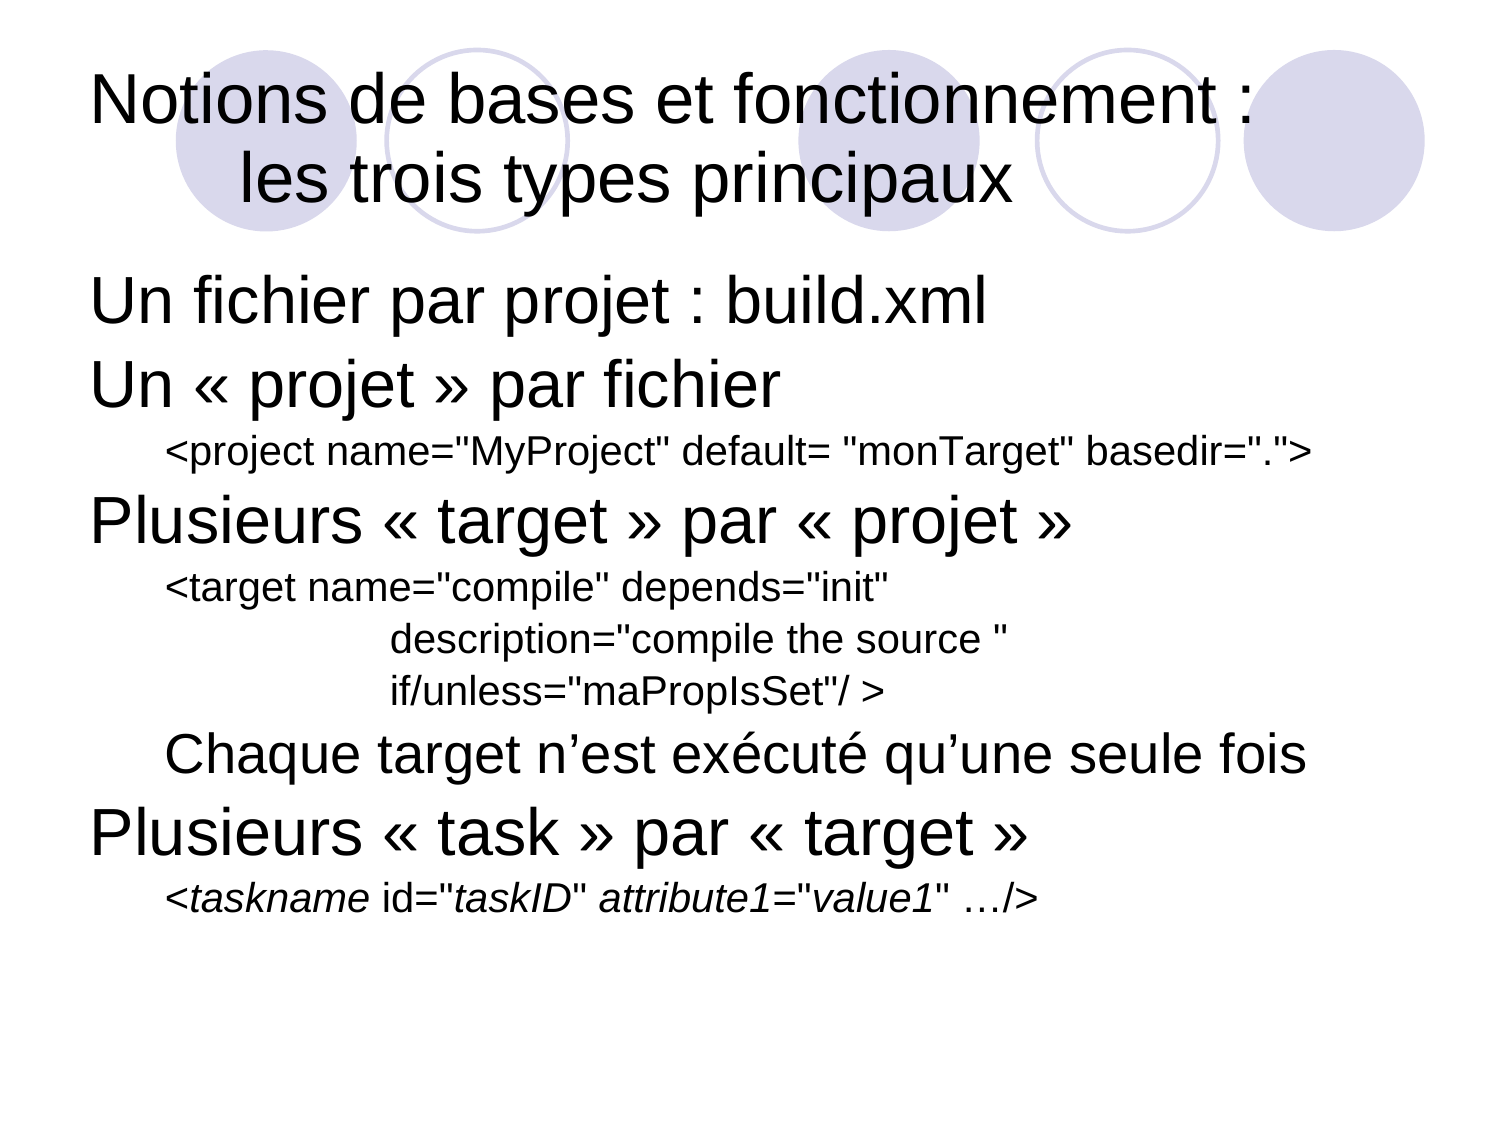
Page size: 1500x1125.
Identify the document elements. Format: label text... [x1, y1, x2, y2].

title Notions de bases et fonctionnement : les trois types principaux [75, 26, 1426, 252]
list Un fichier par projet : build.xml Un « projet » par fichier <project name="MyProject" default= "monTarget" basedir="."> Plusieurs « target » par « projet » <target name="compile" depends="init" description="compile the source " if/unless="maPropIsSet"/ > Chaque target n’est exécuté qu’une seule fois Plusieurs « task » par « target » <taskname id="taskID" attribute1="value1" …/> [75, 262, 1426, 1116]
